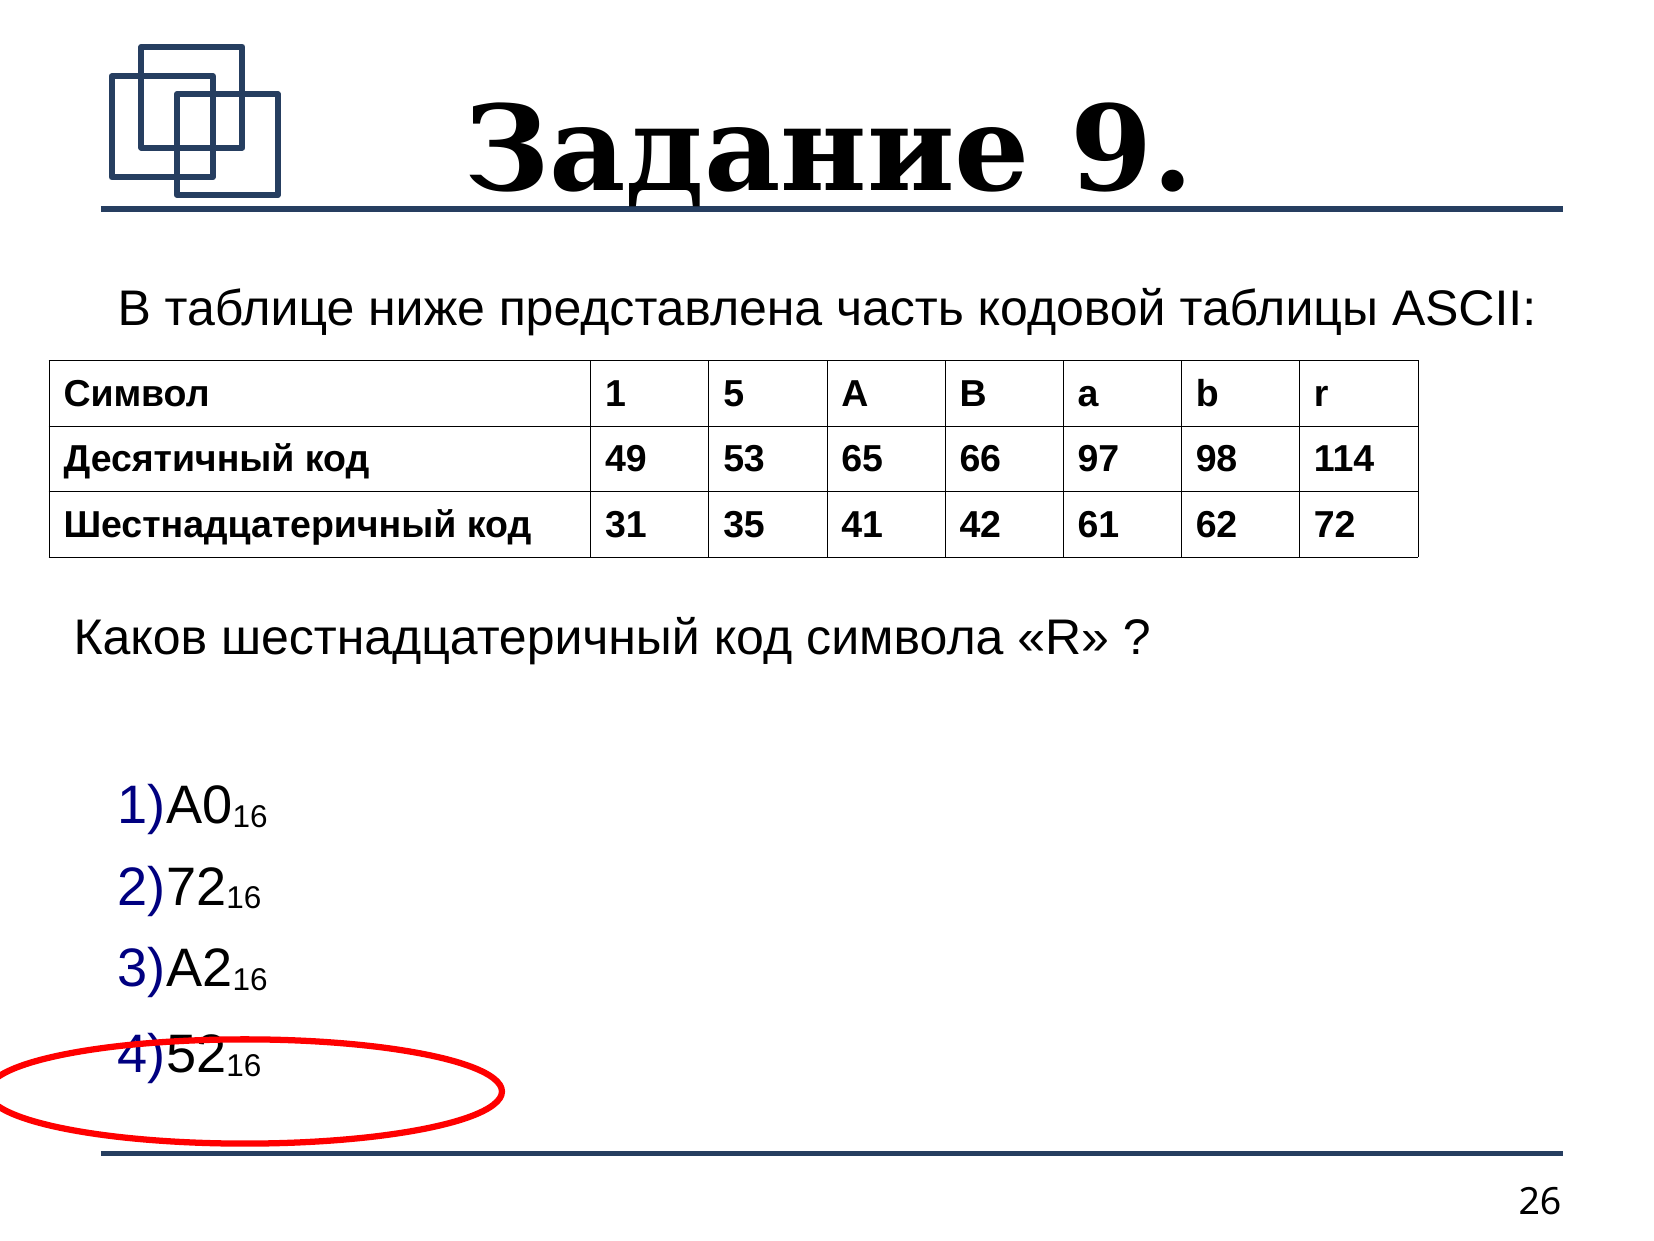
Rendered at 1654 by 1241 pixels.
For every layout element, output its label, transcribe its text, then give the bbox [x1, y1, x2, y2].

table_header B [946, 361, 1063, 426]
table_header r [1300, 361, 1418, 426]
table_cell 97 [1064, 427, 1181, 491]
table_cell 65 [828, 427, 945, 491]
table_cell 72 [1300, 492, 1418, 557]
table_cell 31 [591, 492, 708, 557]
table_header 1 [591, 361, 708, 426]
table_cell 61 [1064, 492, 1181, 557]
table_cell 42 [946, 492, 1063, 557]
table_cell 62 [1182, 492, 1299, 557]
table_cell 41 [828, 492, 945, 557]
table_cell 66 [946, 427, 1063, 491]
table_header a [1064, 361, 1181, 426]
table_cell Шестнадцатеричный код [50, 492, 590, 557]
title Задание 9. [82, 64, 1571, 268]
table_header 5 [709, 361, 827, 426]
table_header A [828, 361, 945, 426]
text_box В таблице ниже представлена часть кодовой таблицы ASCII: Каков шестнадцатеричный код символа «R» ? A016 7216 A216 5216 [58, 1043, 498, 1140]
text_box В таблице ниже представлена часть кодовой таблицы ASCII: Каков шестнадцатеричный код символа «R» ? A016 7216 A216 5216 [58, 268, 1609, 1194]
table_header Символ [50, 361, 590, 426]
table_cell 98 [1182, 427, 1299, 491]
table_cell 49 [591, 427, 708, 491]
table_header b [1182, 361, 1299, 426]
table_cell Десятичный код [50, 427, 590, 491]
table_cell 114 [1300, 427, 1418, 491]
table_cell 35 [709, 492, 827, 557]
table_cell 53 [709, 427, 827, 491]
